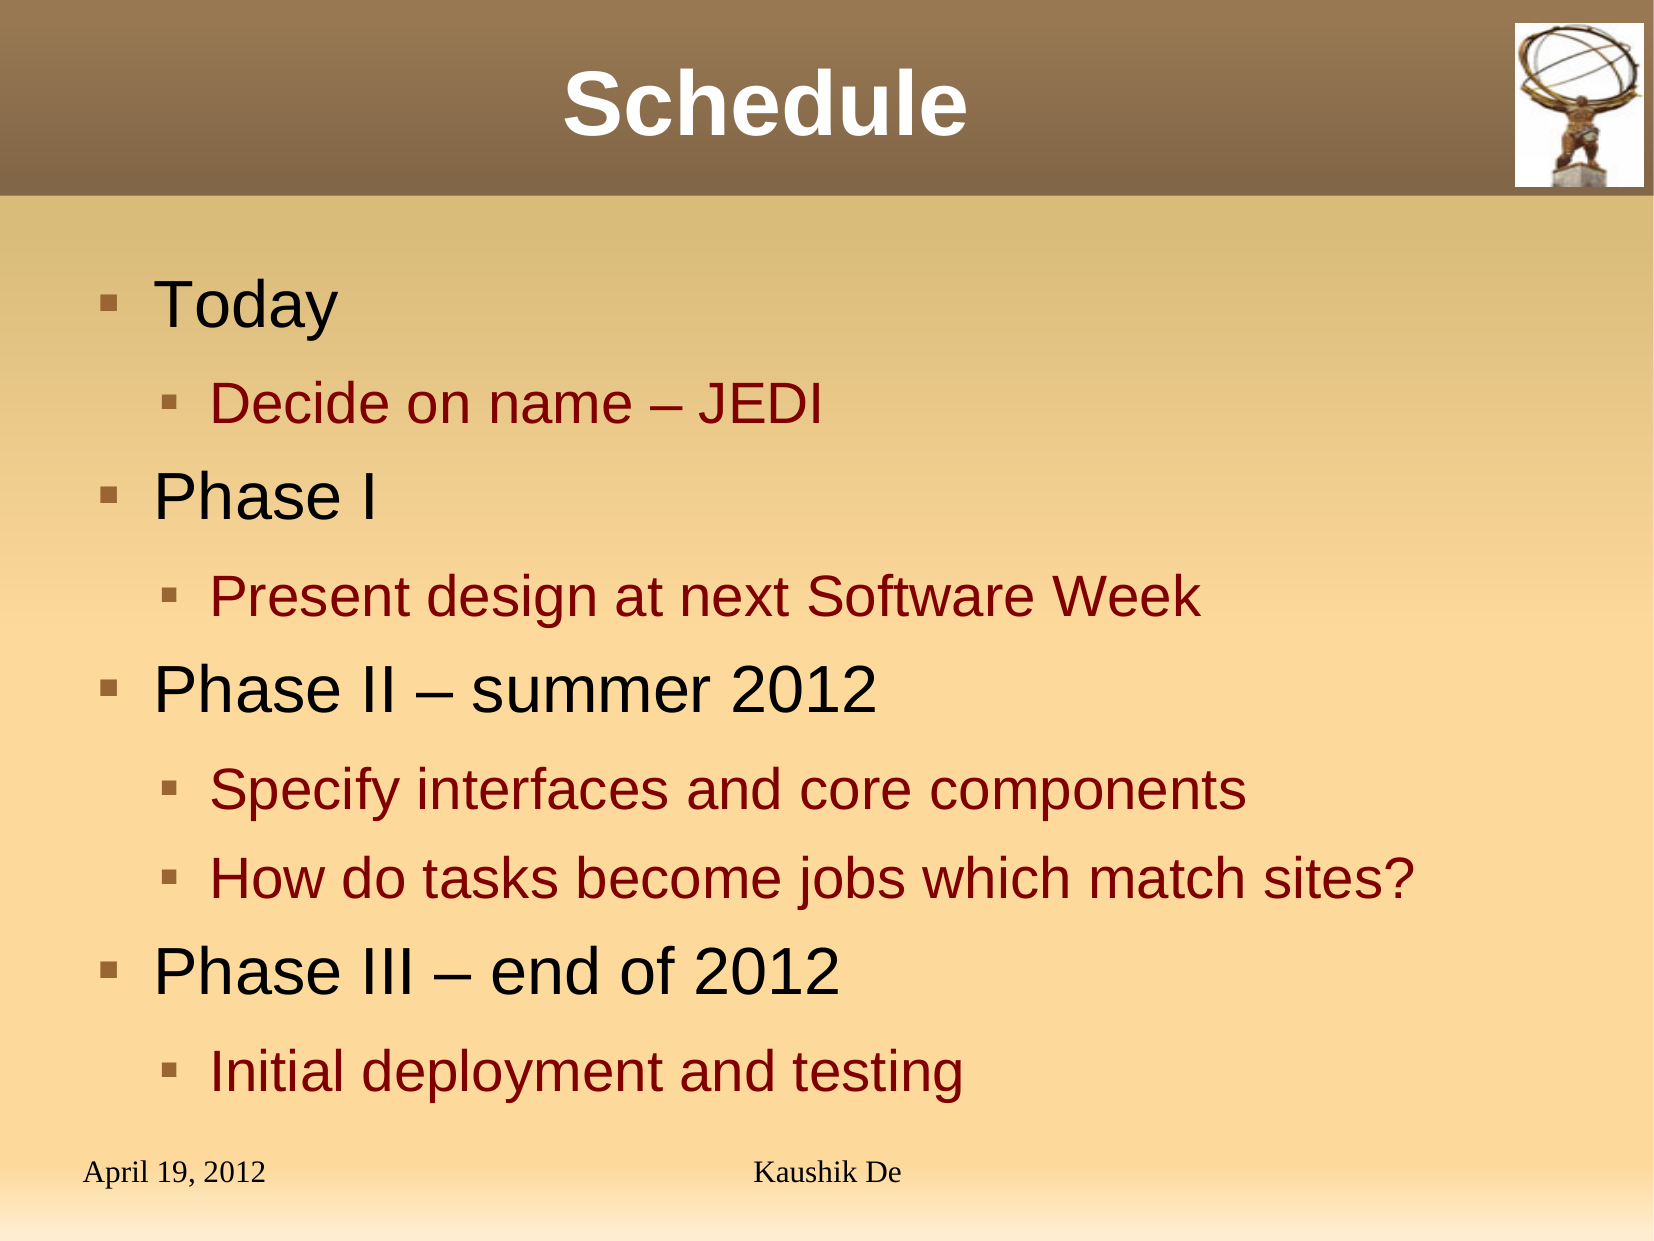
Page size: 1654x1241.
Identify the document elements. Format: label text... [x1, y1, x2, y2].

title Schedule [17, 0, 1516, 208]
picture [0, 0, 1654, 1241]
list Today Decide on name – JEDI Phase I Present design at next Software Week Phase II – summer 2012 Specify interfaces and core components How do tasks become jobs which match sites? Phase III – end of 2012 Initial deployment and testing [82, 266, 1571, 1104]
